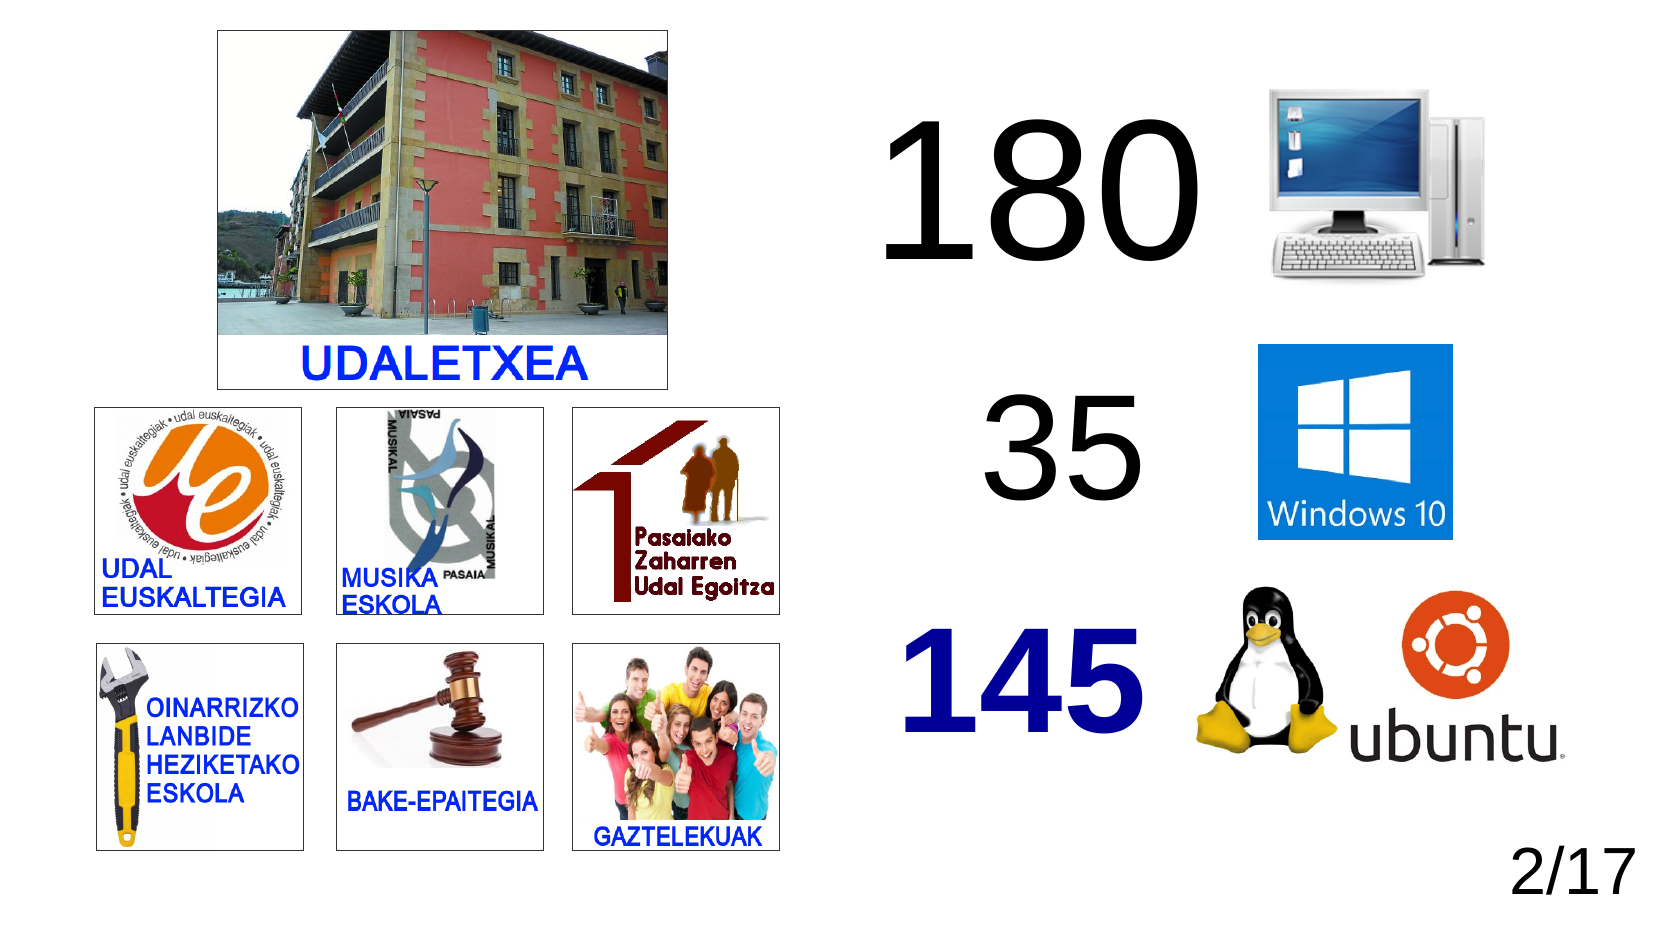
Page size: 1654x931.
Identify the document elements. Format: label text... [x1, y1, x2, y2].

picture [336, 407, 544, 615]
text_box 35 [868, 356, 1258, 539]
text_box 145 [826, 589, 1217, 772]
picture [572, 643, 780, 851]
picture [336, 643, 544, 851]
picture [94, 407, 302, 615]
text_box 180 [856, 70, 1247, 310]
picture [96, 643, 304, 851]
text_box <número>/17 [1429, 826, 1654, 917]
picture [1258, 70, 1489, 301]
picture [1191, 580, 1571, 765]
picture [217, 30, 668, 390]
picture [1258, 344, 1453, 540]
picture [572, 407, 780, 615]
